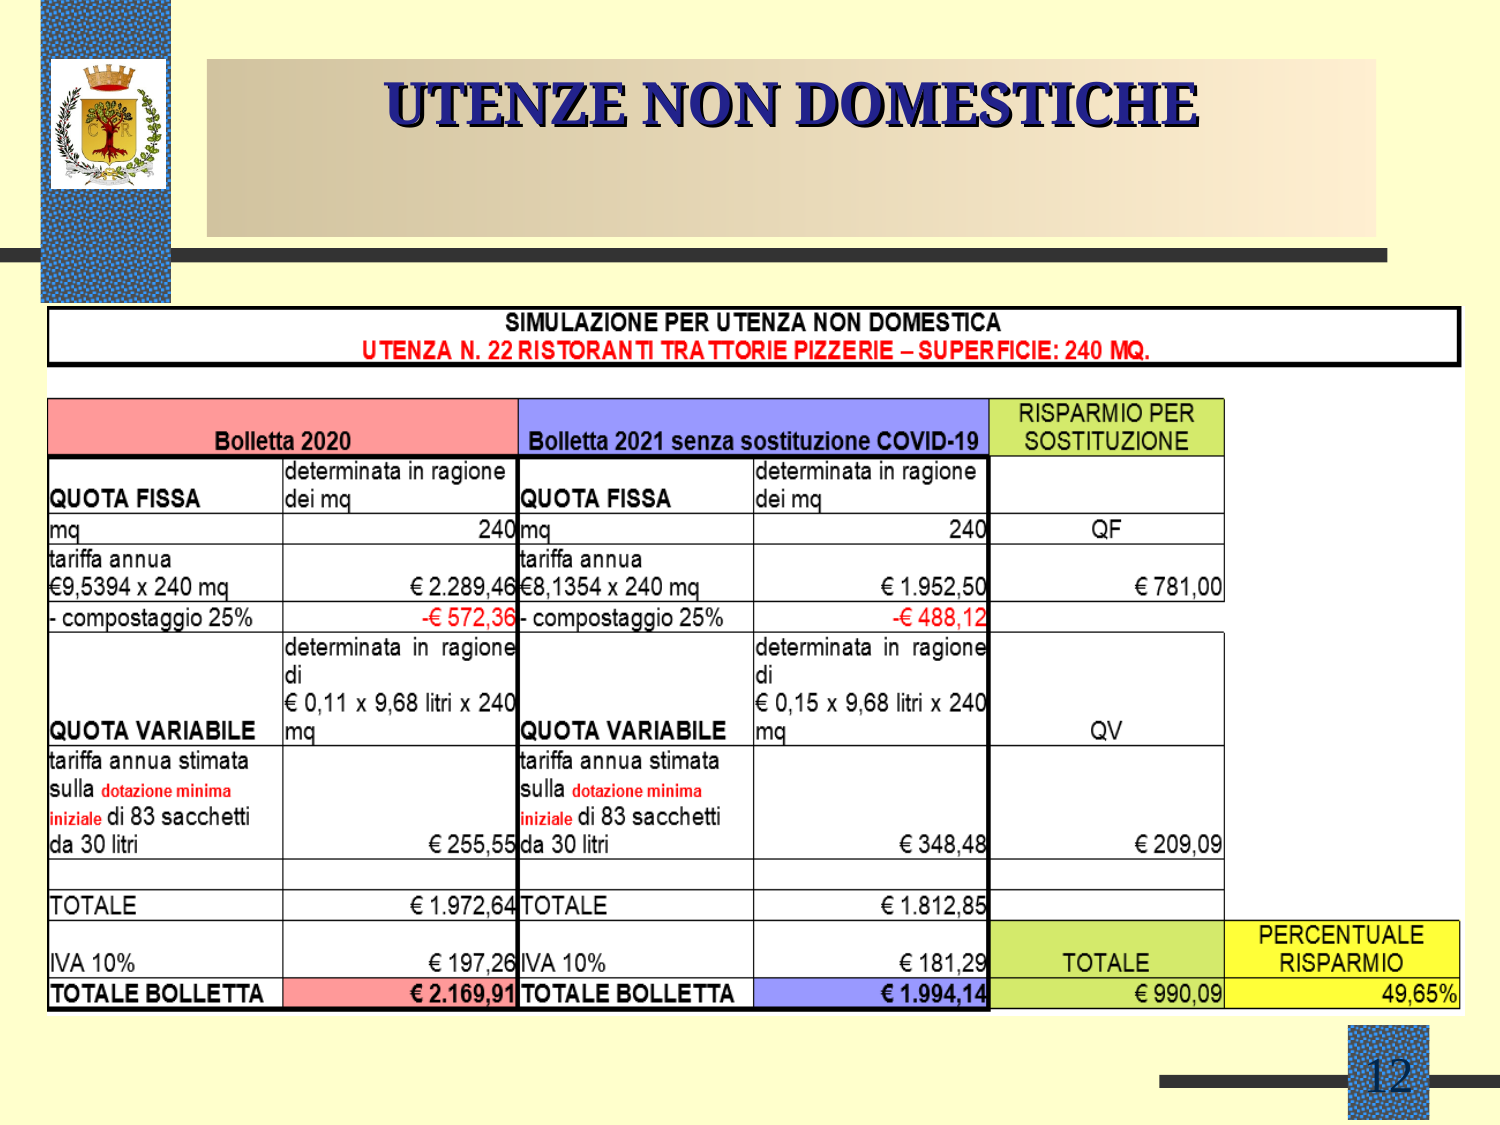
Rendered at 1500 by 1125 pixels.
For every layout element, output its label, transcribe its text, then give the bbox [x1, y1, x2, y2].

picture [40, 0, 171, 303]
text_box <numero> [1347, 1025, 1430, 1120]
text_box UTENZE NON DOMESTICHE [206, 59, 1377, 237]
picture [47, 306, 1465, 1016]
